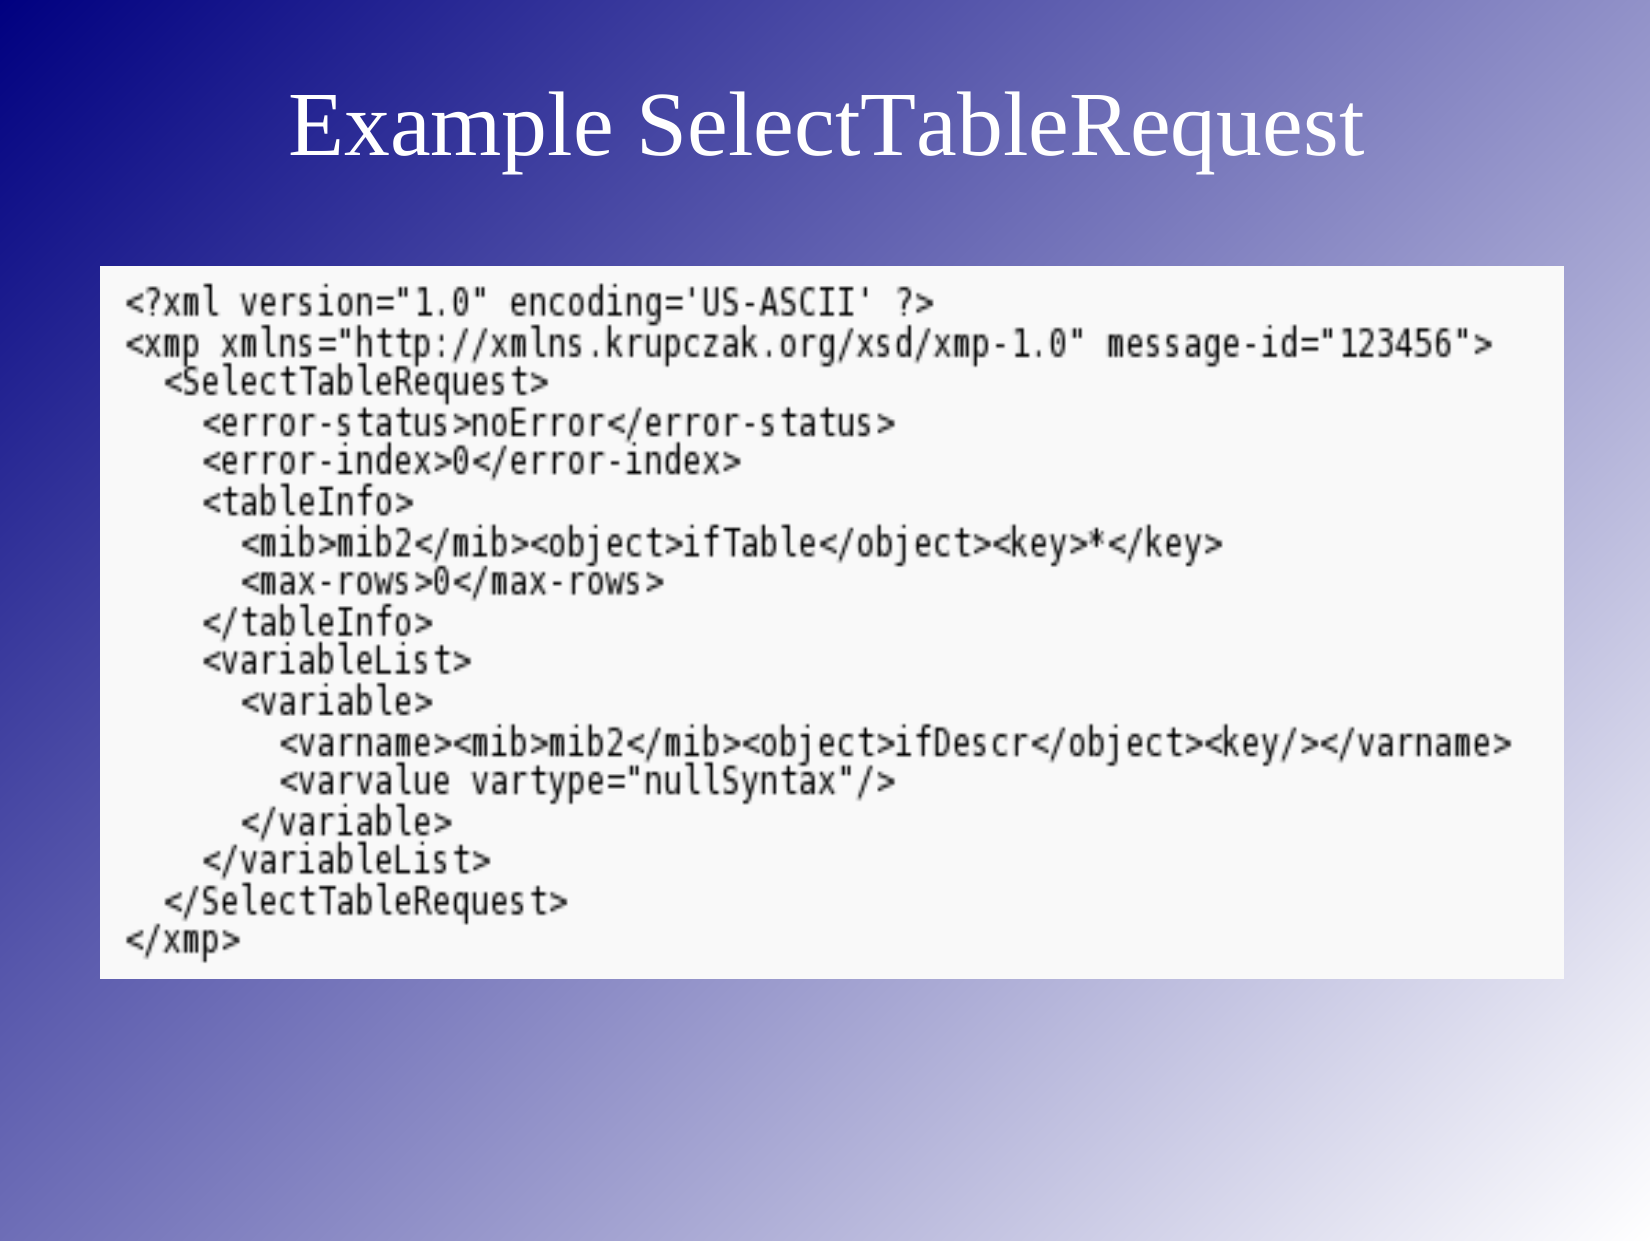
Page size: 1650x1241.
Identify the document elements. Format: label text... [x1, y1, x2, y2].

picture [100, 266, 1564, 979]
title Example SelectTableRequest [123, 27, 1533, 221]
